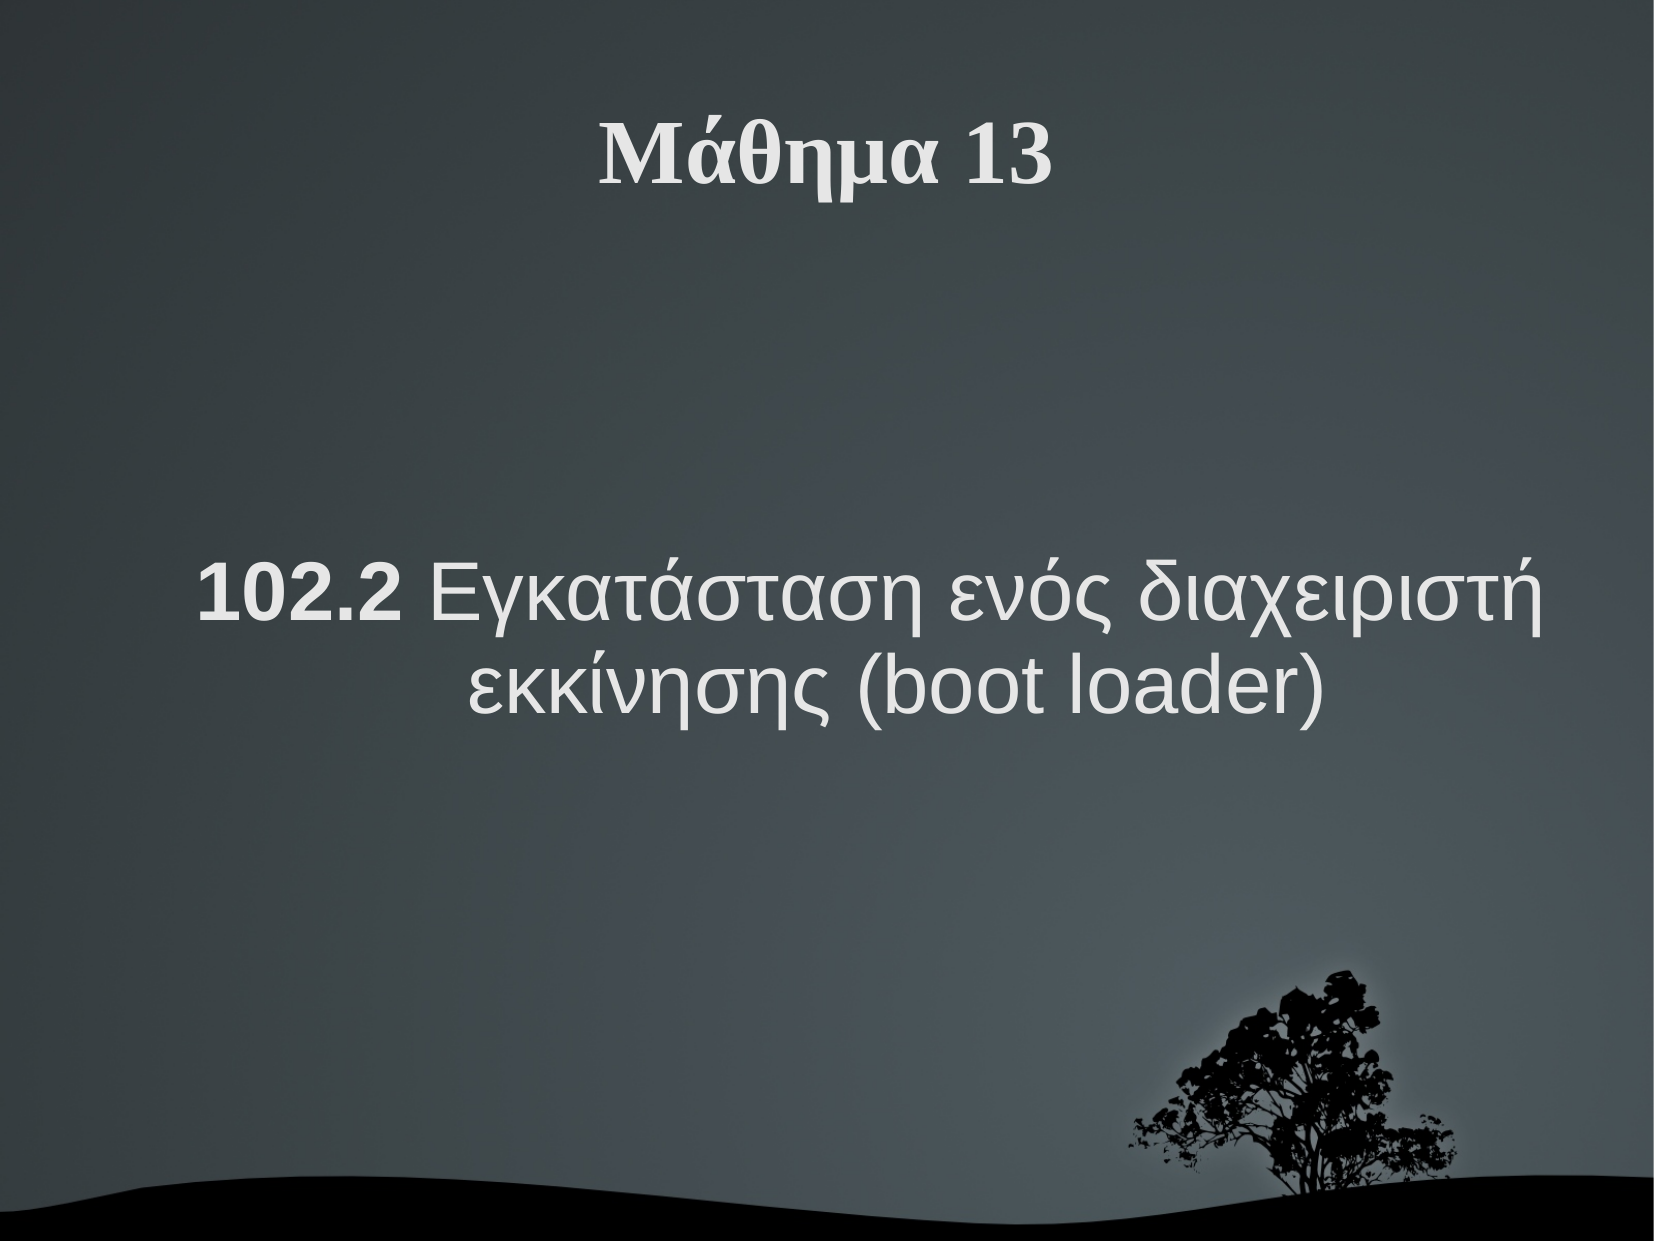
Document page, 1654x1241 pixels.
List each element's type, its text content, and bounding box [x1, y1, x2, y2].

list 102.2 Εγκατάσταση ενός διαχειριστή εκκίνησης (boot loader) [82, 290, 1571, 1109]
title Μάθημα 13 [82, 49, 1571, 257]
picture [0, 0, 1654, 1241]
